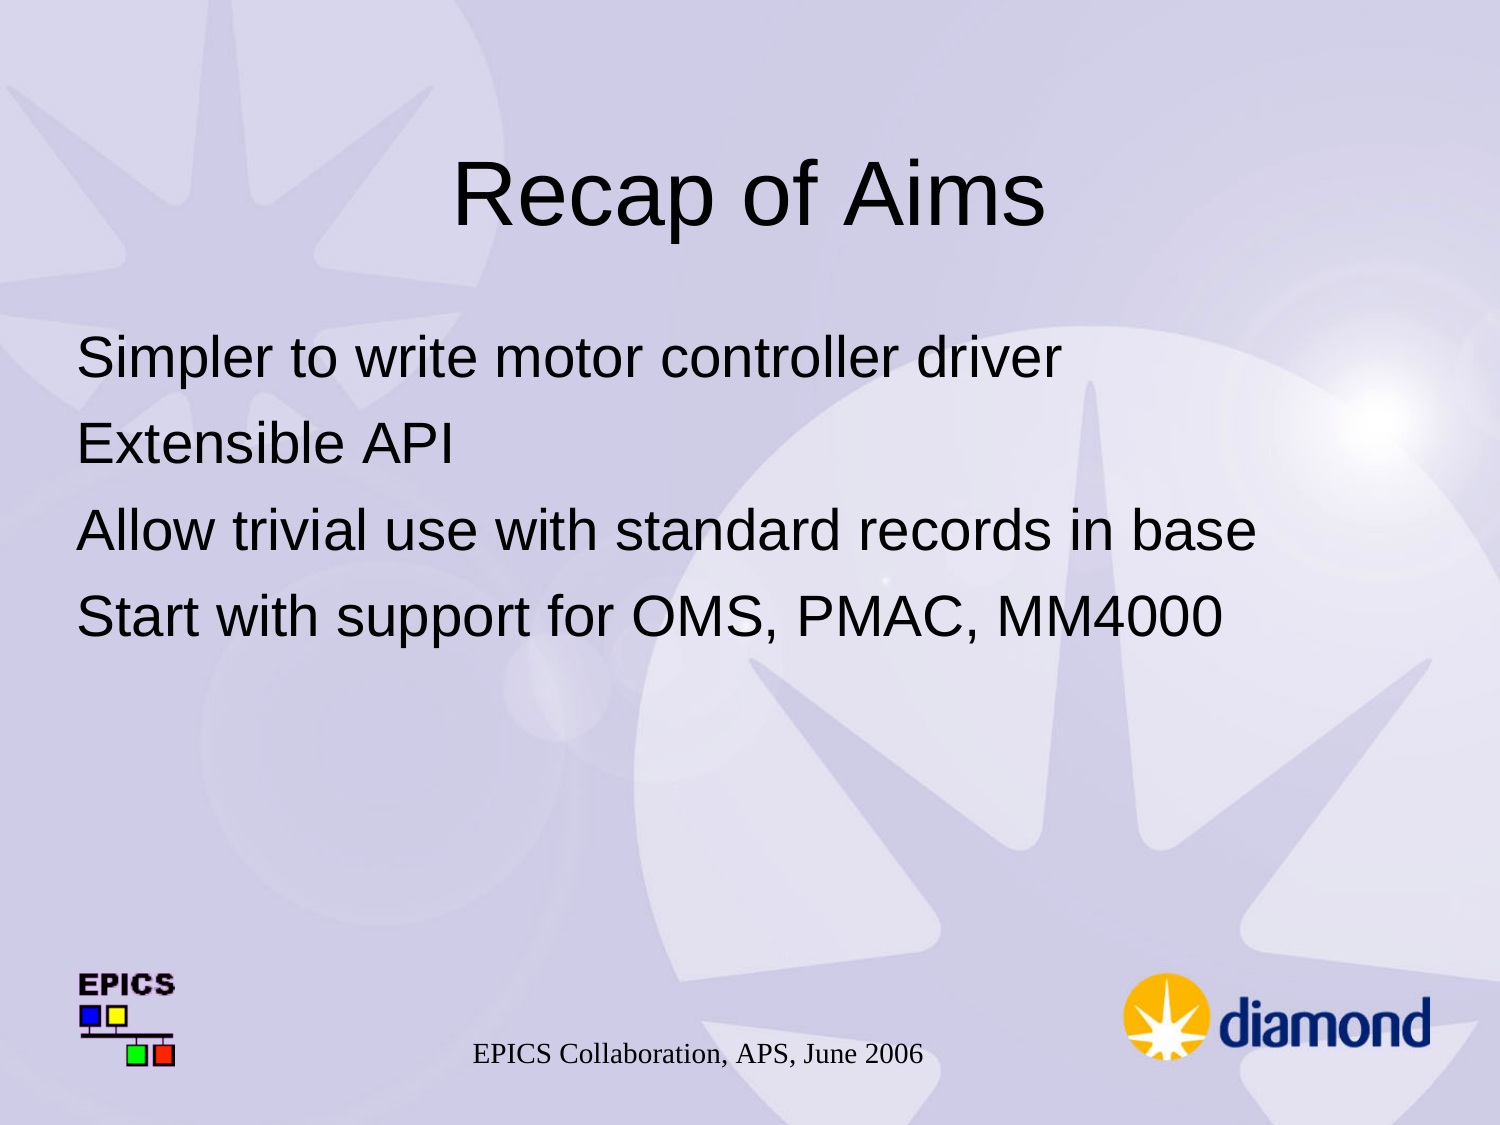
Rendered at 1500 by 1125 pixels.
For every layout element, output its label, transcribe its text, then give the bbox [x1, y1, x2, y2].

list Simpler to write motor controller driver Extensible API Allow trivial use with standard records in base Start with support for OMS, PMAC, MM4000 [76, 324, 1423, 964]
picture [78, 972, 175, 1070]
title Recap of Aims [76, 99, 1423, 288]
